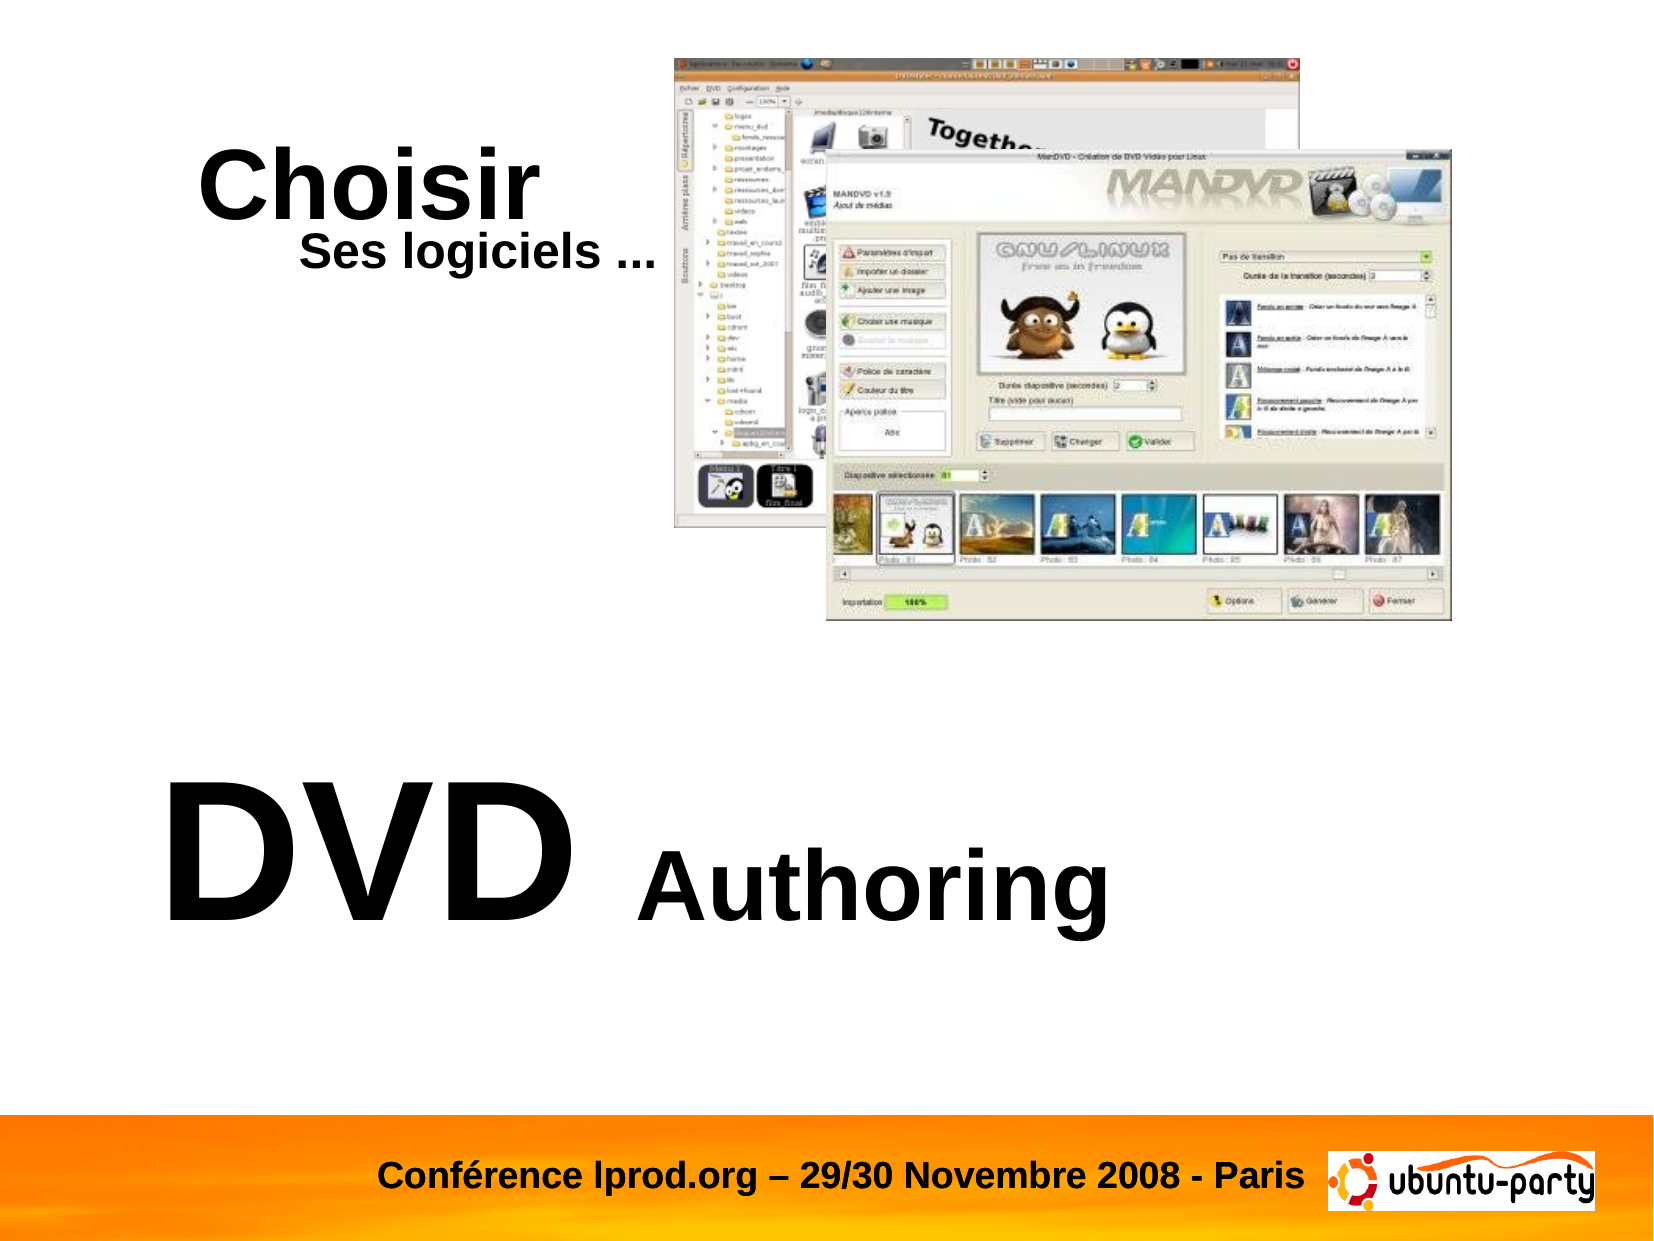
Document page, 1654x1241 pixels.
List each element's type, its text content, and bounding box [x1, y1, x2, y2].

text_box DVD Authoring [88, 731, 1182, 1004]
picture [674, 58, 1452, 621]
picture [0, 1115, 1654, 1241]
text_box Choisir [59, 122, 680, 266]
text_box Ses logiciels ... [177, 215, 780, 296]
text_box Conférence lprod.org – 29/30 Novembre 2008 - Paris [295, 1147, 1388, 1211]
